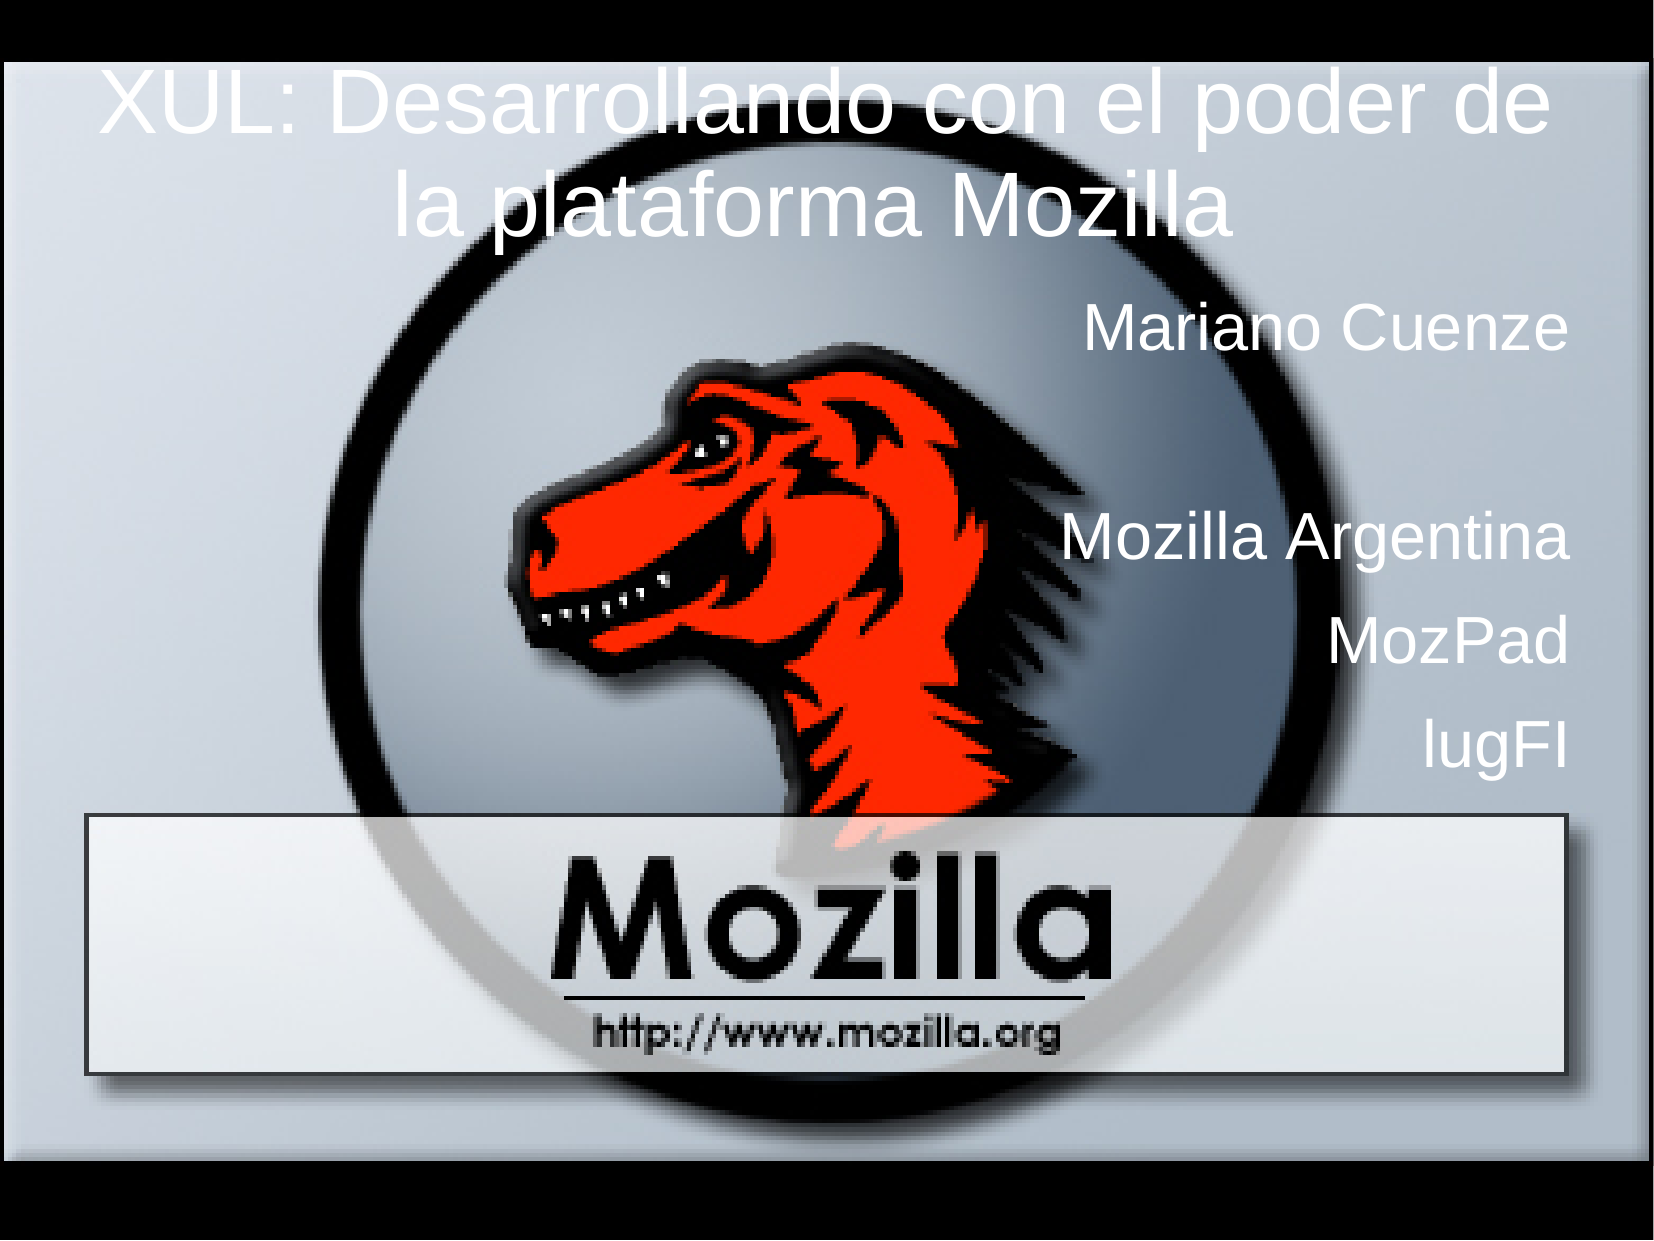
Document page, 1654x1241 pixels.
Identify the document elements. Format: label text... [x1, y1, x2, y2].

picture [0, 58, 1654, 1166]
title XUL: Desarrollando con el poder de la plataforma Mozilla [82, 50, 1571, 256]
list Mariano Cuenze Mozilla Argentina MozPad lugFI [82, 290, 1571, 1109]
